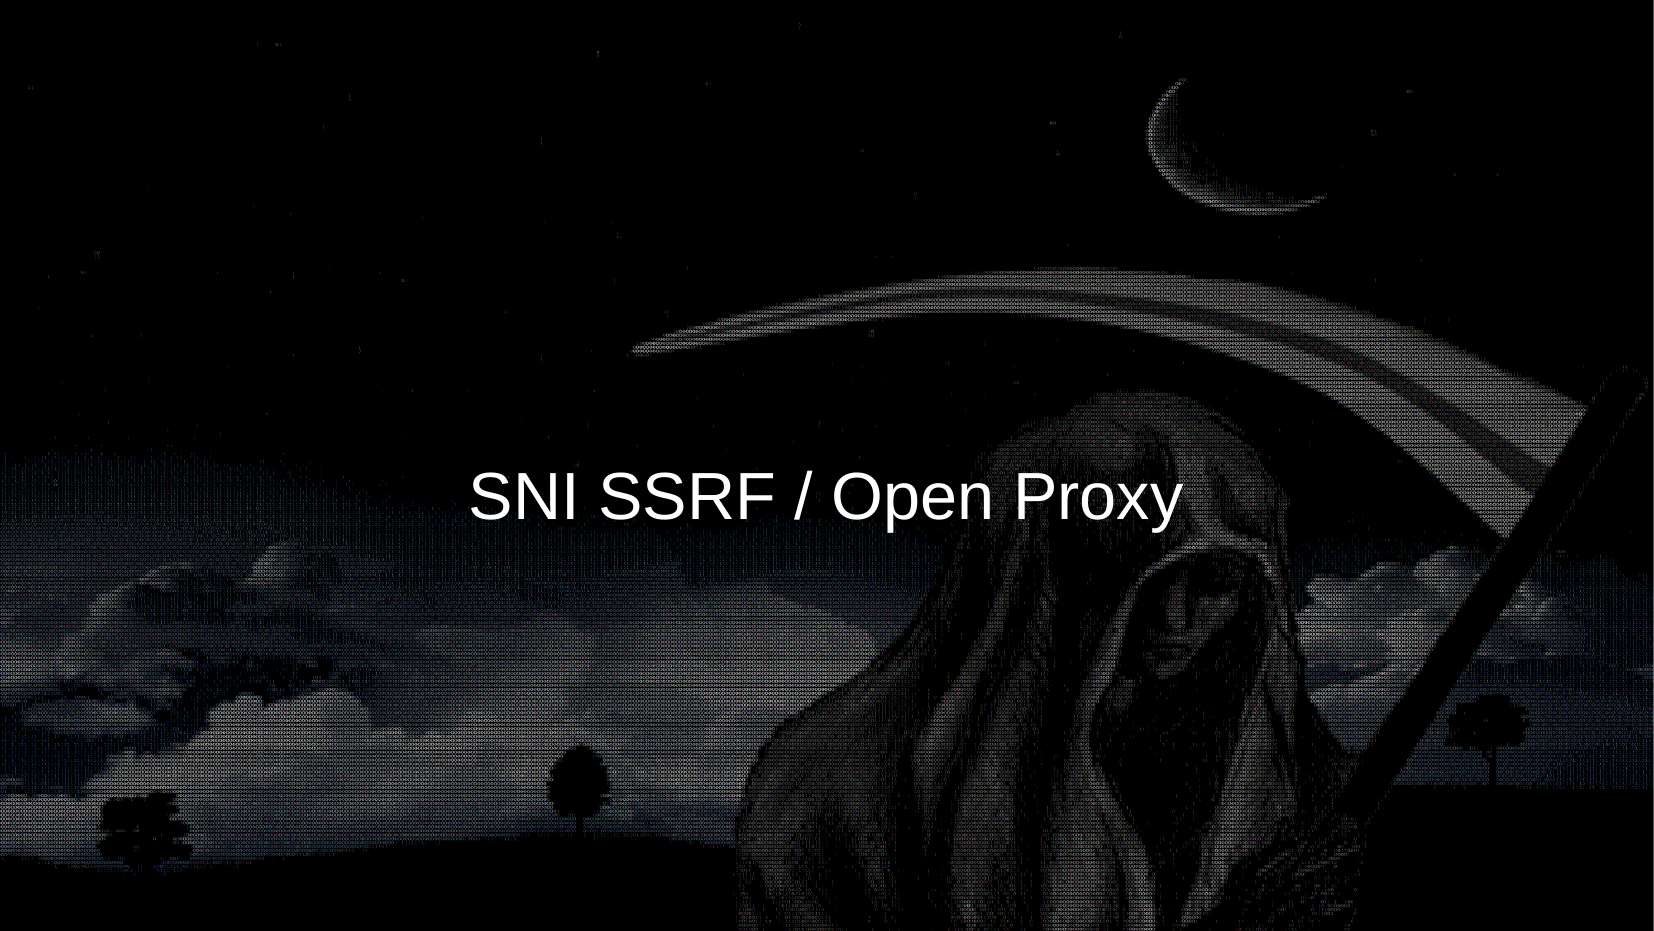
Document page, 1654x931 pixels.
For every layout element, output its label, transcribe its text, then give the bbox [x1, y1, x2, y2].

subtitle SNI SSRF / Open Proxy [82, 165, 1571, 827]
picture [0, 0, 1654, 931]
